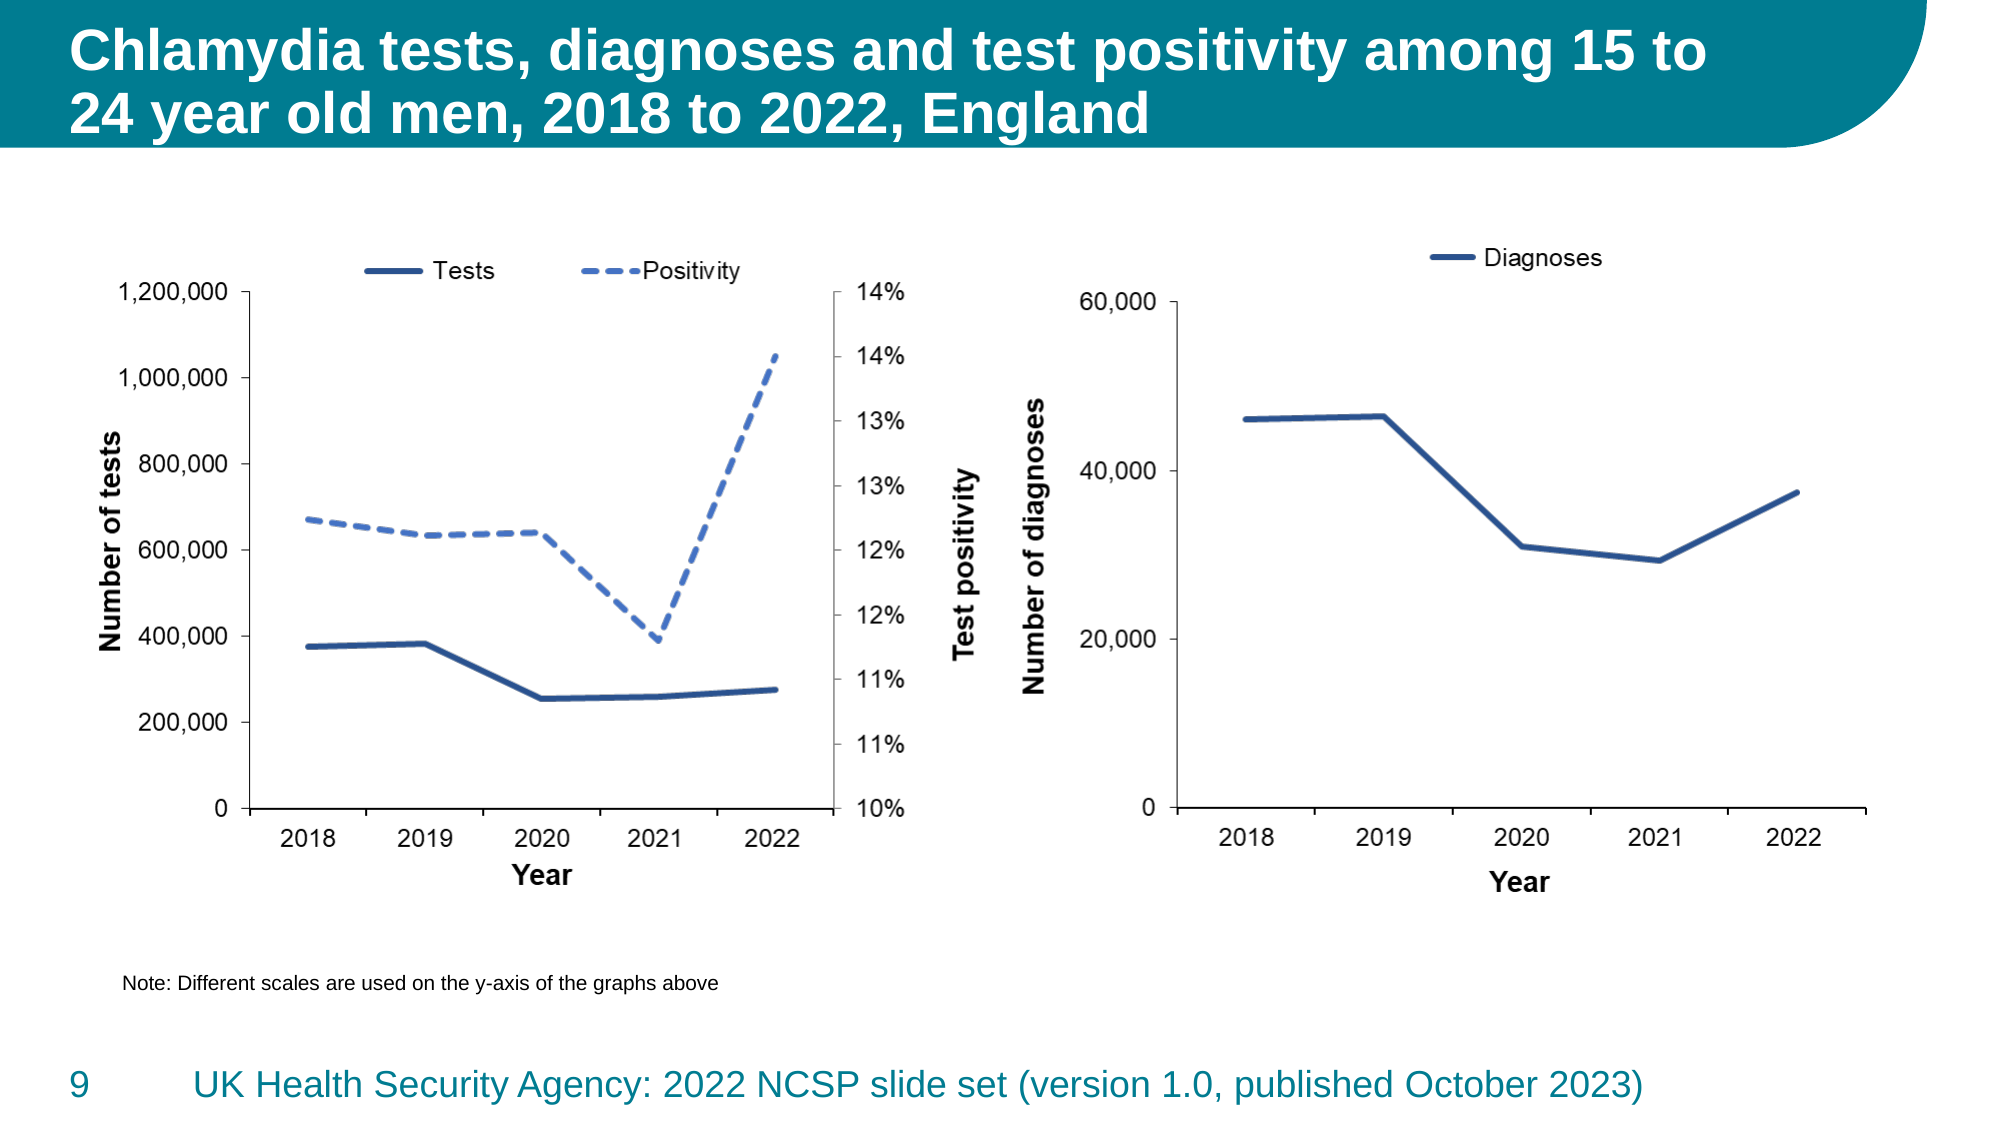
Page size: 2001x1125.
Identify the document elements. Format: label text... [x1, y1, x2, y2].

picture [84, 203, 1916, 922]
title Chlamydia tests, diagnoses and test positivity among 15 to 24 year old men, 2018 to 2022, England [54, 12, 1780, 133]
text_box UK Health Security Agency: 2022 NCSP slide set (version 1.0, published October 2023) [177, 1053, 1820, 1113]
text_box Note: Different scales are used on the y-axis of the graphs above [103, 961, 742, 1026]
text_box [54, 1053, 152, 1112]
